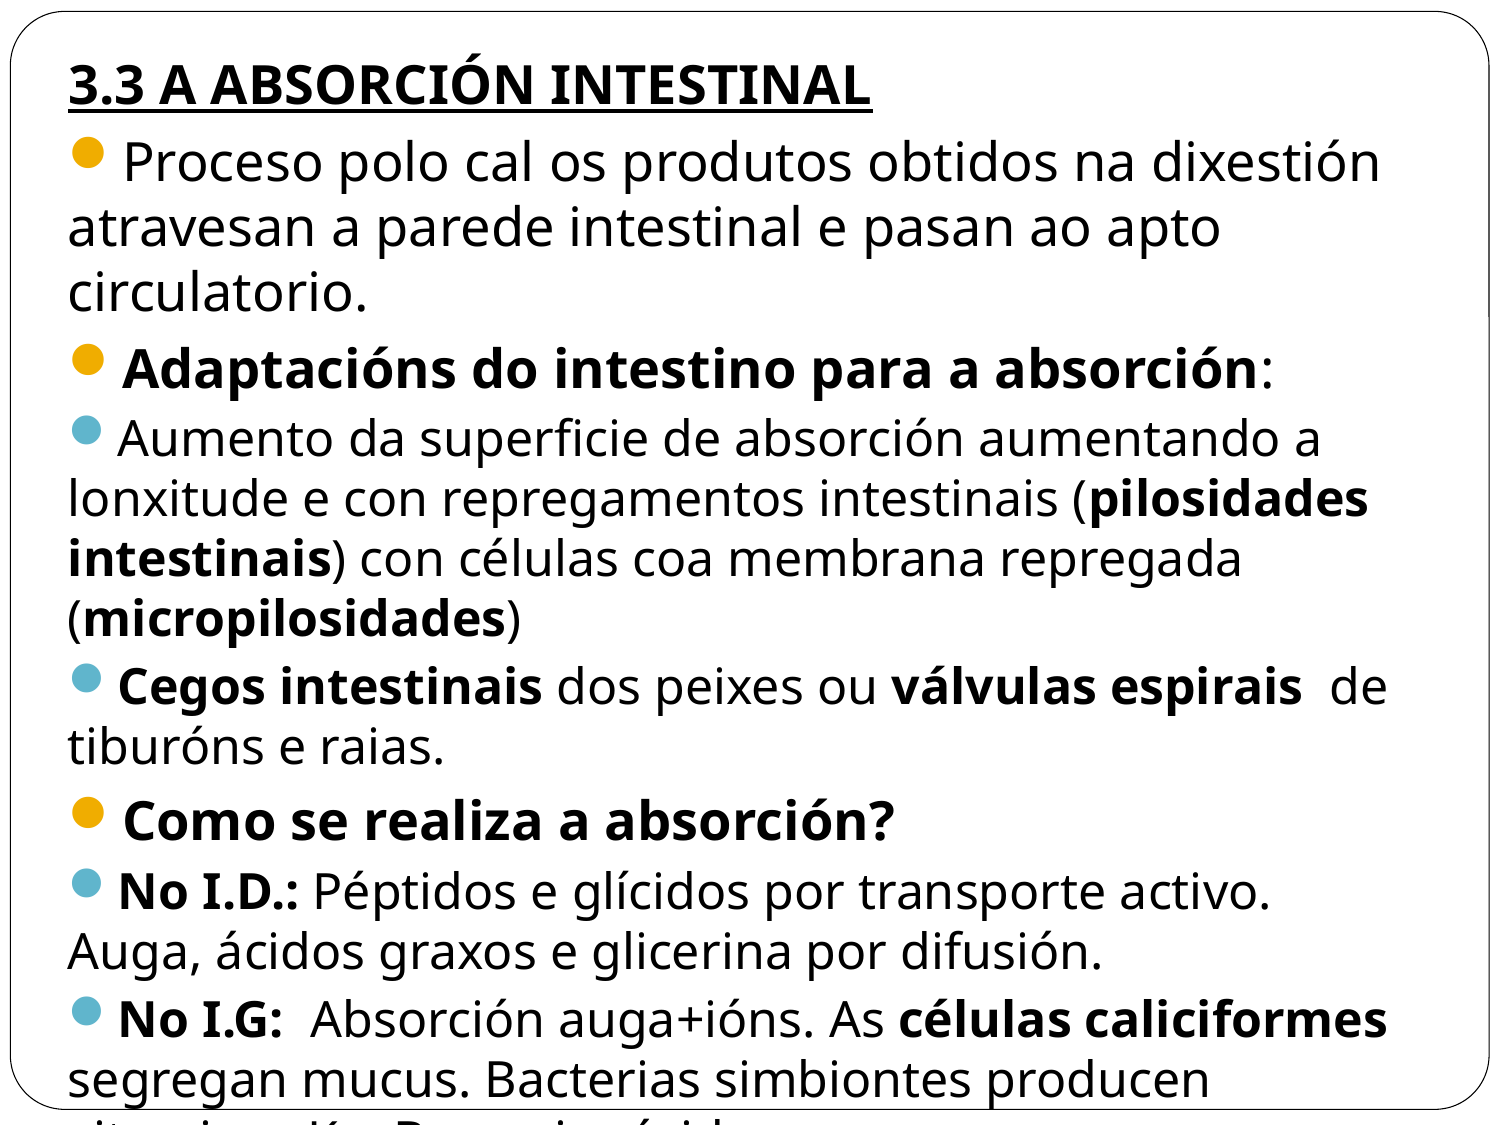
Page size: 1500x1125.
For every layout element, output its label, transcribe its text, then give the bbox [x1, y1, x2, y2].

text_box 3.3 A ABSORCIÓN INTESTINAL Proceso polo cal os produtos obtidos na dixestión atravesan a parede intestinal e pasan ao apto circulatorio. Adaptacións do intestino para a absorción: Aumento da superficie de absorción aumentando a lonxitude e con repregamentos intestinais (pilosidades intestinais) con células coa membrana repregada (micropilosidades) Cegos intestinais dos peixes ou válvulas espirais de tiburóns e raias. Como se realiza a absorción? No I.D.: Péptidos e glícidos por transporte activo. Auga, ácidos graxos e glicerina por difusión. No I.G: Absorción auga+ións. As células caliciformes segregan mucus. Bacterias simbiontes producen vitaminas K e B e aminoácidos. [53, 42, 1426, 988]
